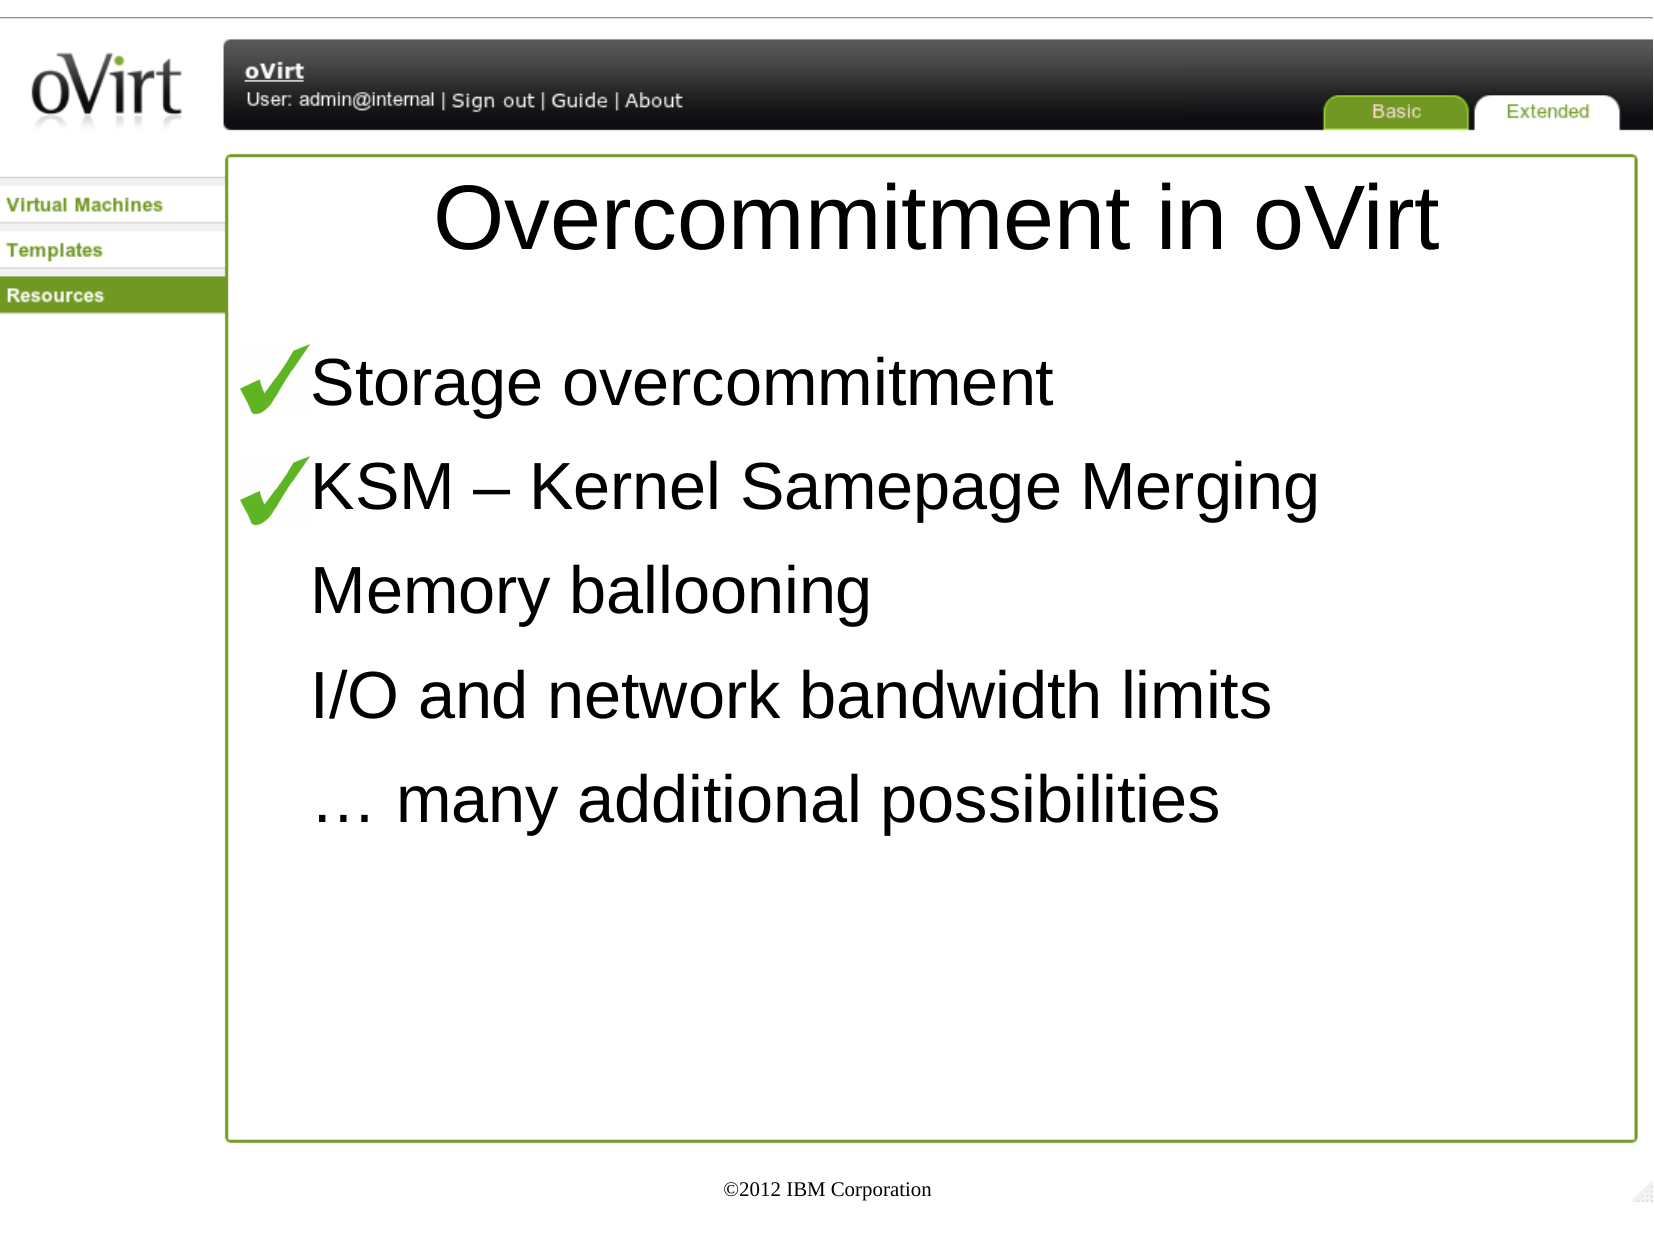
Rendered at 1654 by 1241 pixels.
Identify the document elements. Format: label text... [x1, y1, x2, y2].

title Overcommitment in oVirt [240, 114, 1636, 322]
list Storage overcommitment KSM – Kernel Samepage Merging Memory ballooning I/O and network bandwidth limits … many additional possibilities [240, 345, 1571, 1133]
picture [0, 17, 1653, 1202]
